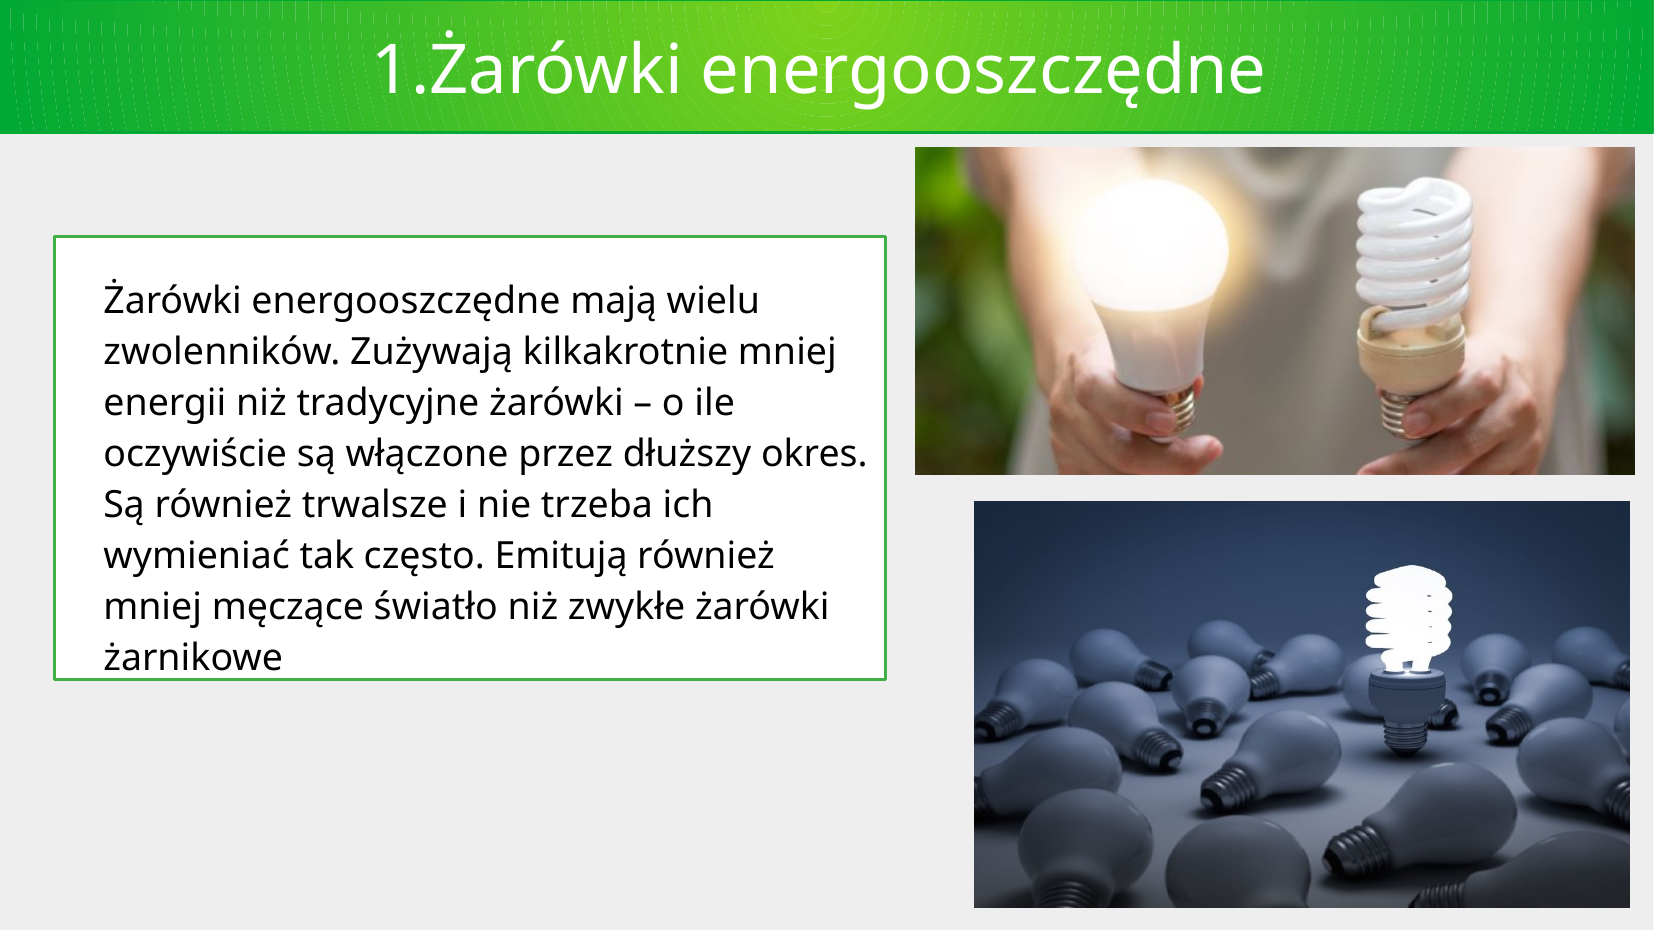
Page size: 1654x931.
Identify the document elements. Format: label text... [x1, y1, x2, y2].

picture [915, 147, 1635, 475]
title 1.Żarówki energooszczędne [73, 14, 1565, 119]
picture [974, 501, 1630, 908]
text_box [54, 236, 886, 680]
text_box Żarówki energooszczędne mają wielu zwolenników. Zużywają kilkakrotnie mniej energii niż tradycyjne żarówki – o ile oczywiście są włączone przez dłuższy okres. Są również trwalsze i nie trzeba ich wymieniać tak często. Emitują również mniej męczące światło niż zwykłe żarówki żarnikowe [88, 265, 886, 739]
